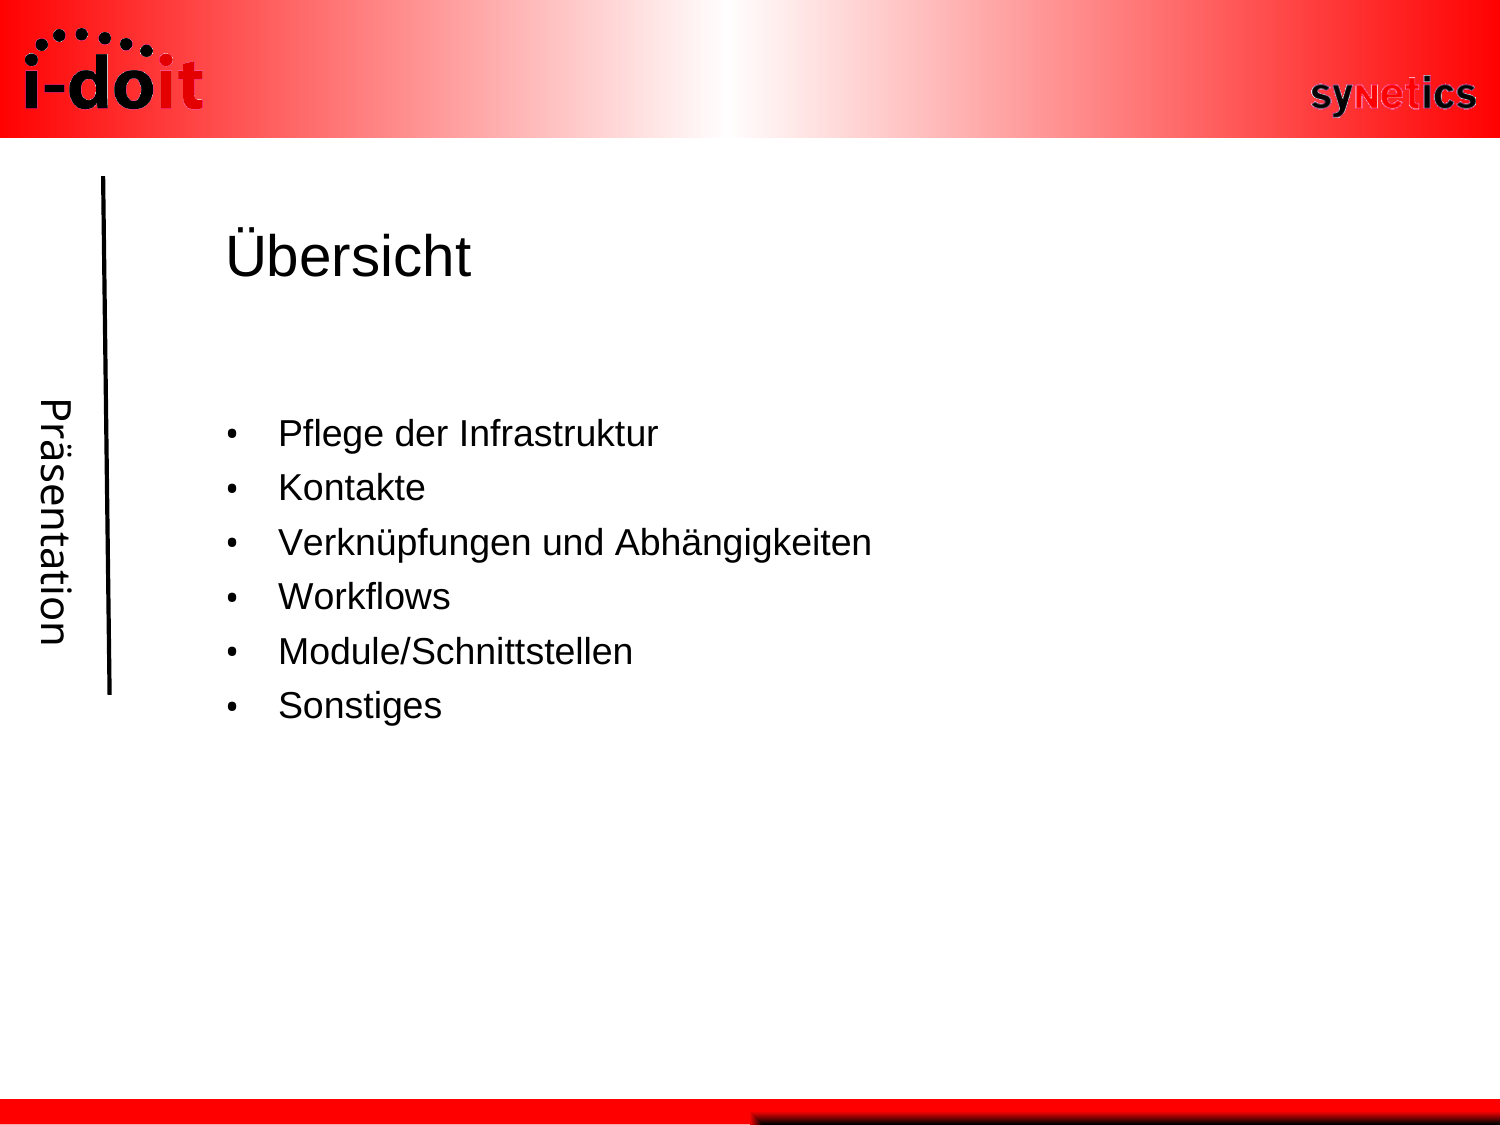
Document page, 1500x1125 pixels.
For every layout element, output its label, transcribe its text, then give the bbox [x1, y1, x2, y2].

list Pflege der Infrastruktur Kontakte Verknüpfungen und Abhängigkeiten Workflows Module/Schnittstellen Sonstiges [225, 412, 1426, 986]
title Übersicht [225, 169, 1426, 343]
picture [5, 11, 254, 126]
picture [1311, 75, 1476, 119]
